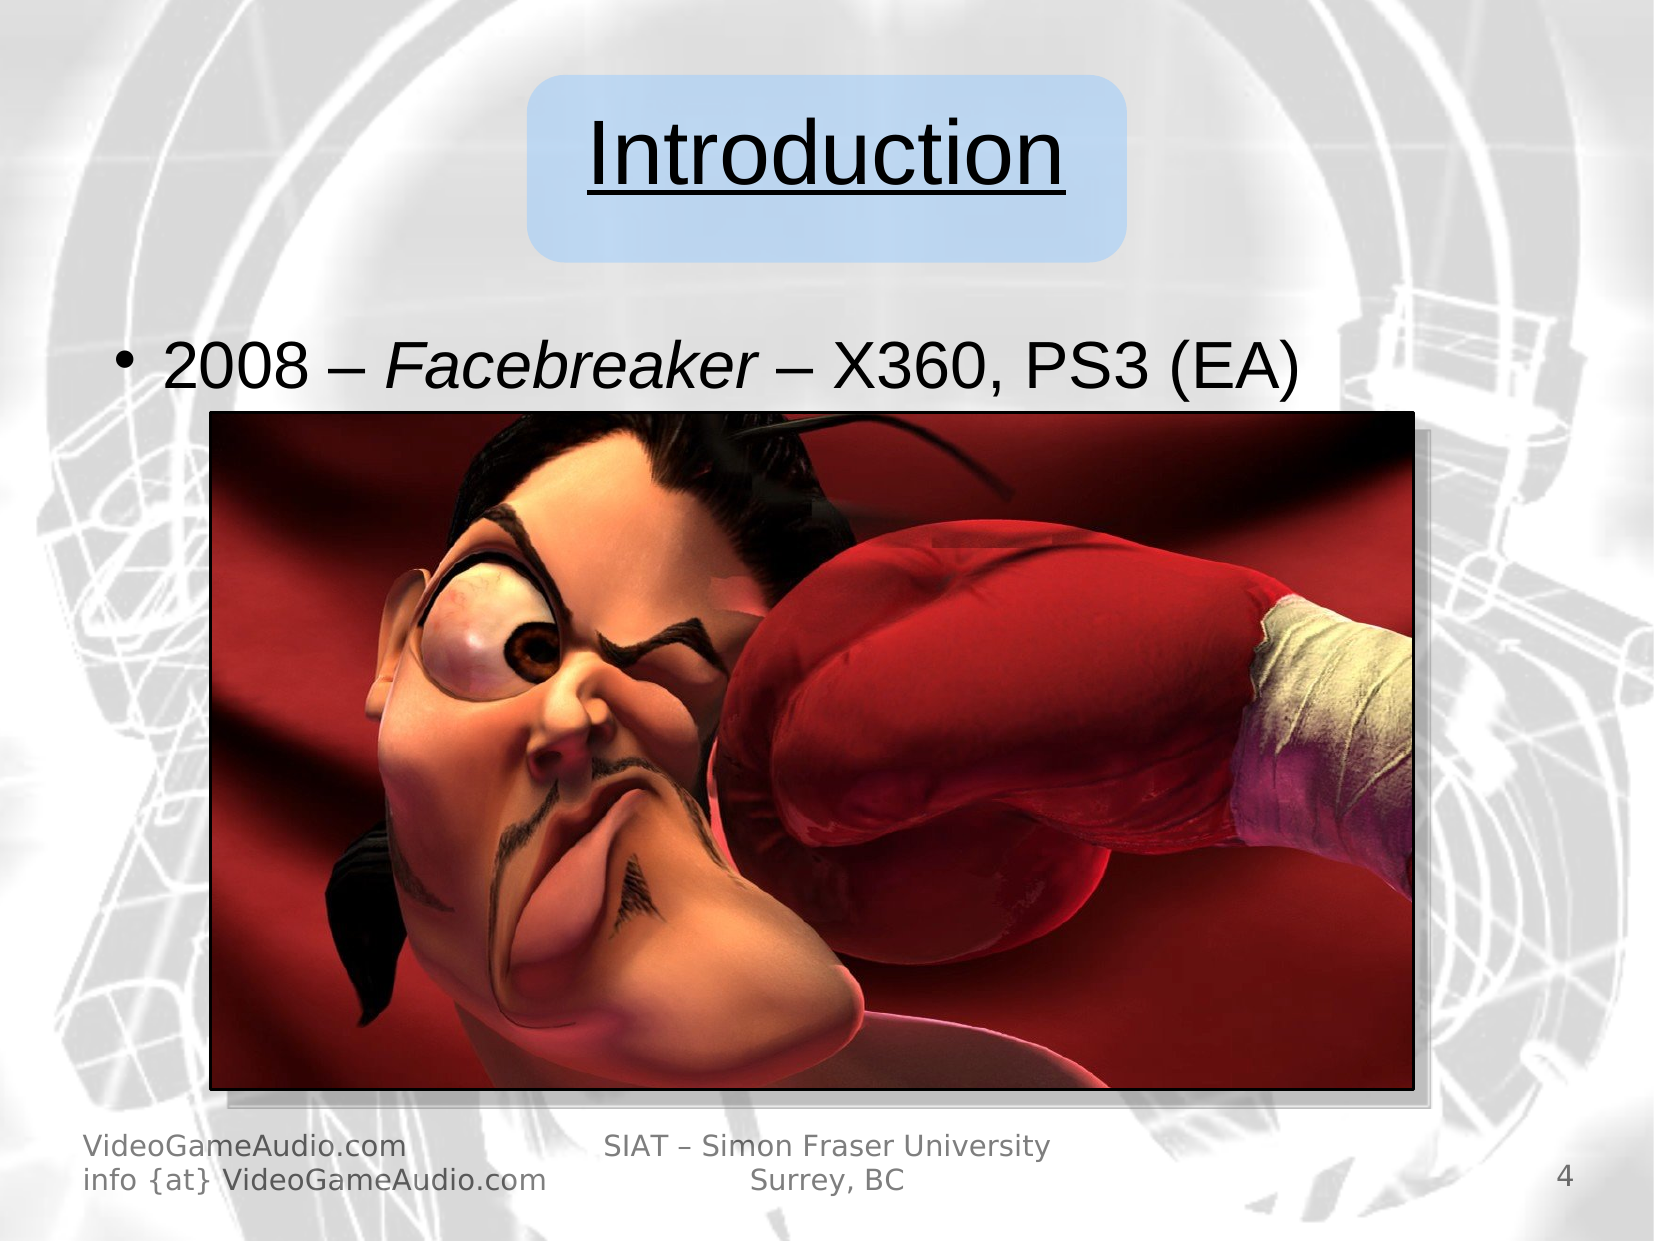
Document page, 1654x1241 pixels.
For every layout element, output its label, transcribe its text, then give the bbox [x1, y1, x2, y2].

text_box [544, 257, 1109, 263]
title Introduction [82, 49, 1571, 257]
text_box 2008 – Facebreaker – X360, PS3 (EA) [98, 316, 1555, 871]
picture [0, 0, 1654, 1241]
